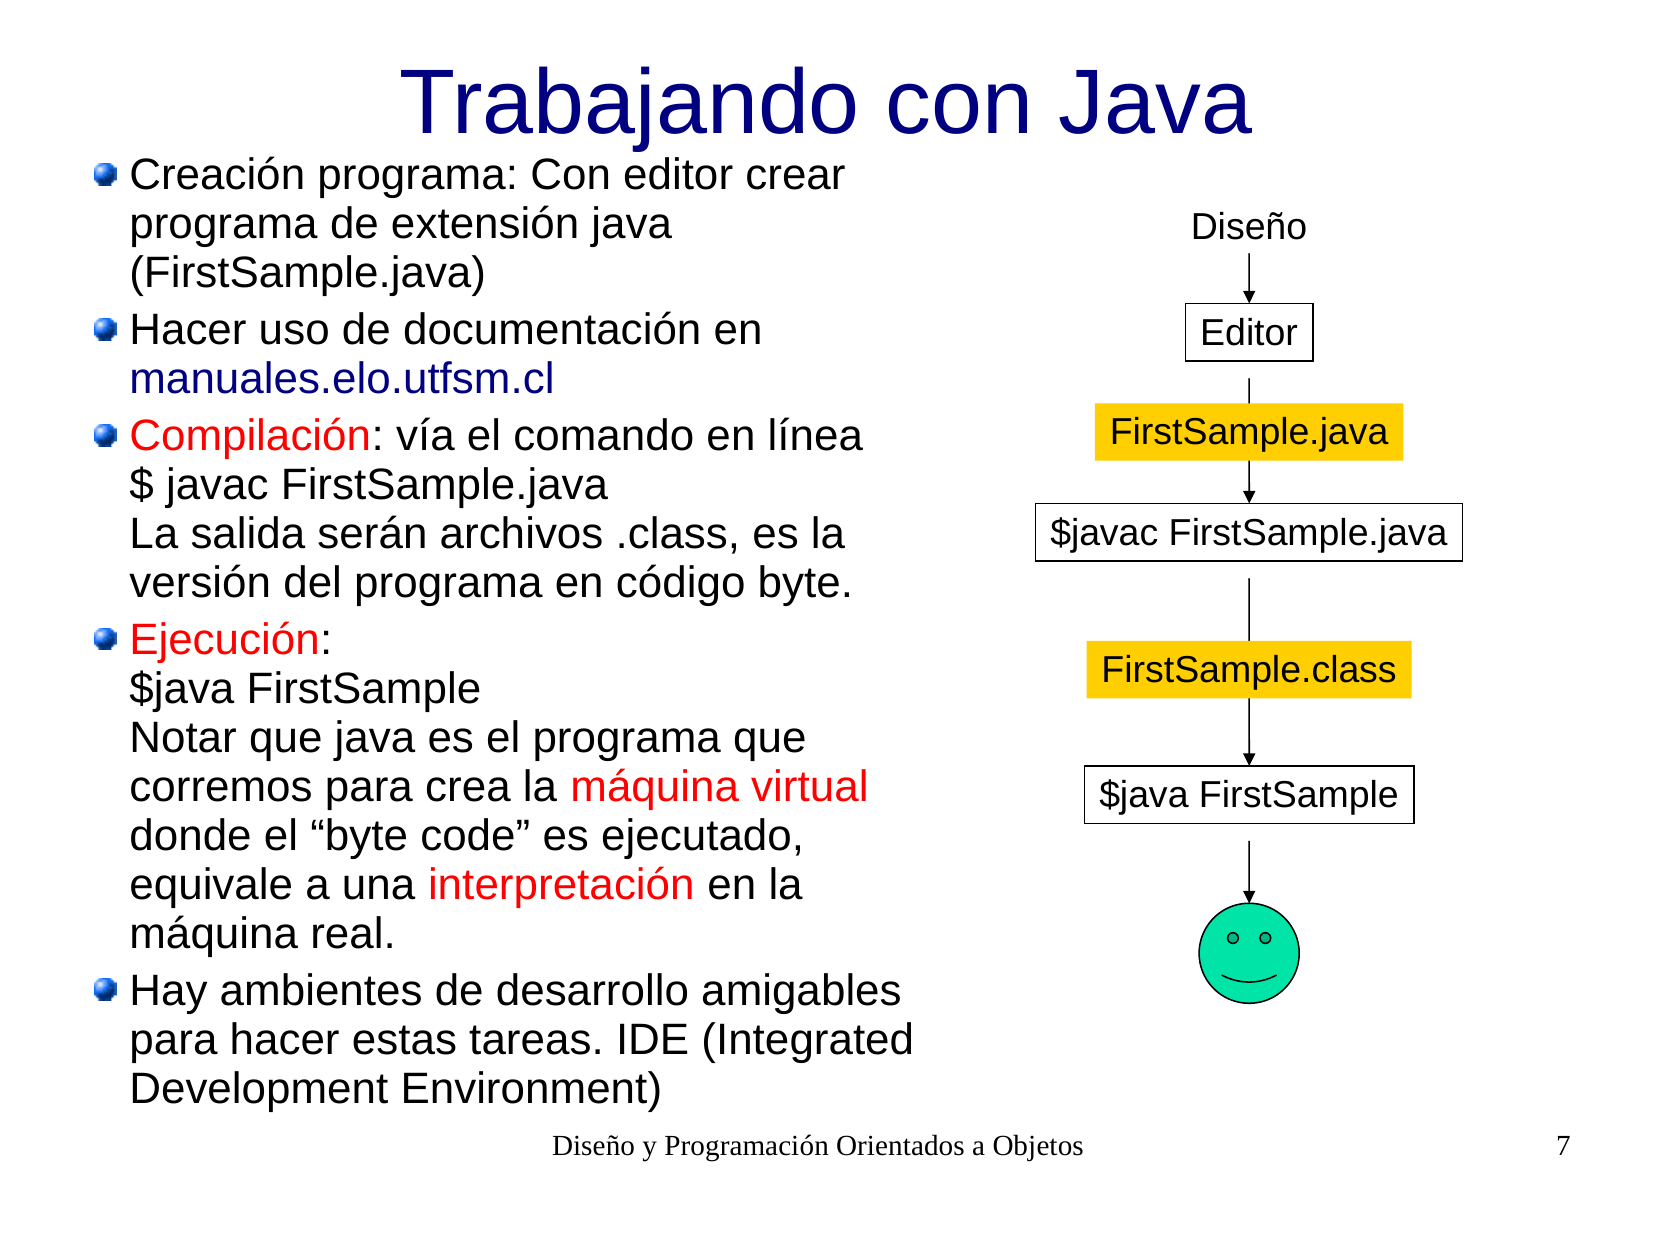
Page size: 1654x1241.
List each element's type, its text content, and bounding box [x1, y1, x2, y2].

text_box $java FirstSample [1084, 765, 1414, 824]
text_box FirstSample.java [1094, 403, 1404, 461]
title Trabajando con Java [82, 44, 1571, 159]
text_box Editor [1185, 303, 1313, 361]
list Creación programa: Con editor crear programa de extensión java (FirstSample.java) Hacer uso de documentación en manuales.elo.utfsm.cl Compilación: vía el comando en línea $ javac FirstSample.java La salida serán archivos .class, es la versión del programa en código byte. Ejecución: $java FirstSample Notar que java es el programa que corremos para crea la máquina virtual donde el “byte code” es ejecutado, equivale a una interpretación en la máquina real. Hay ambientes de desarrollo amigables para hacer estas tareas. IDE (Integrated Development Environment) [82, 150, 976, 1126]
text_box $javac FirstSample.java [1035, 503, 1463, 561]
text_box Diseño [1176, 197, 1323, 256]
text_box FirstSample.class [1086, 640, 1412, 699]
